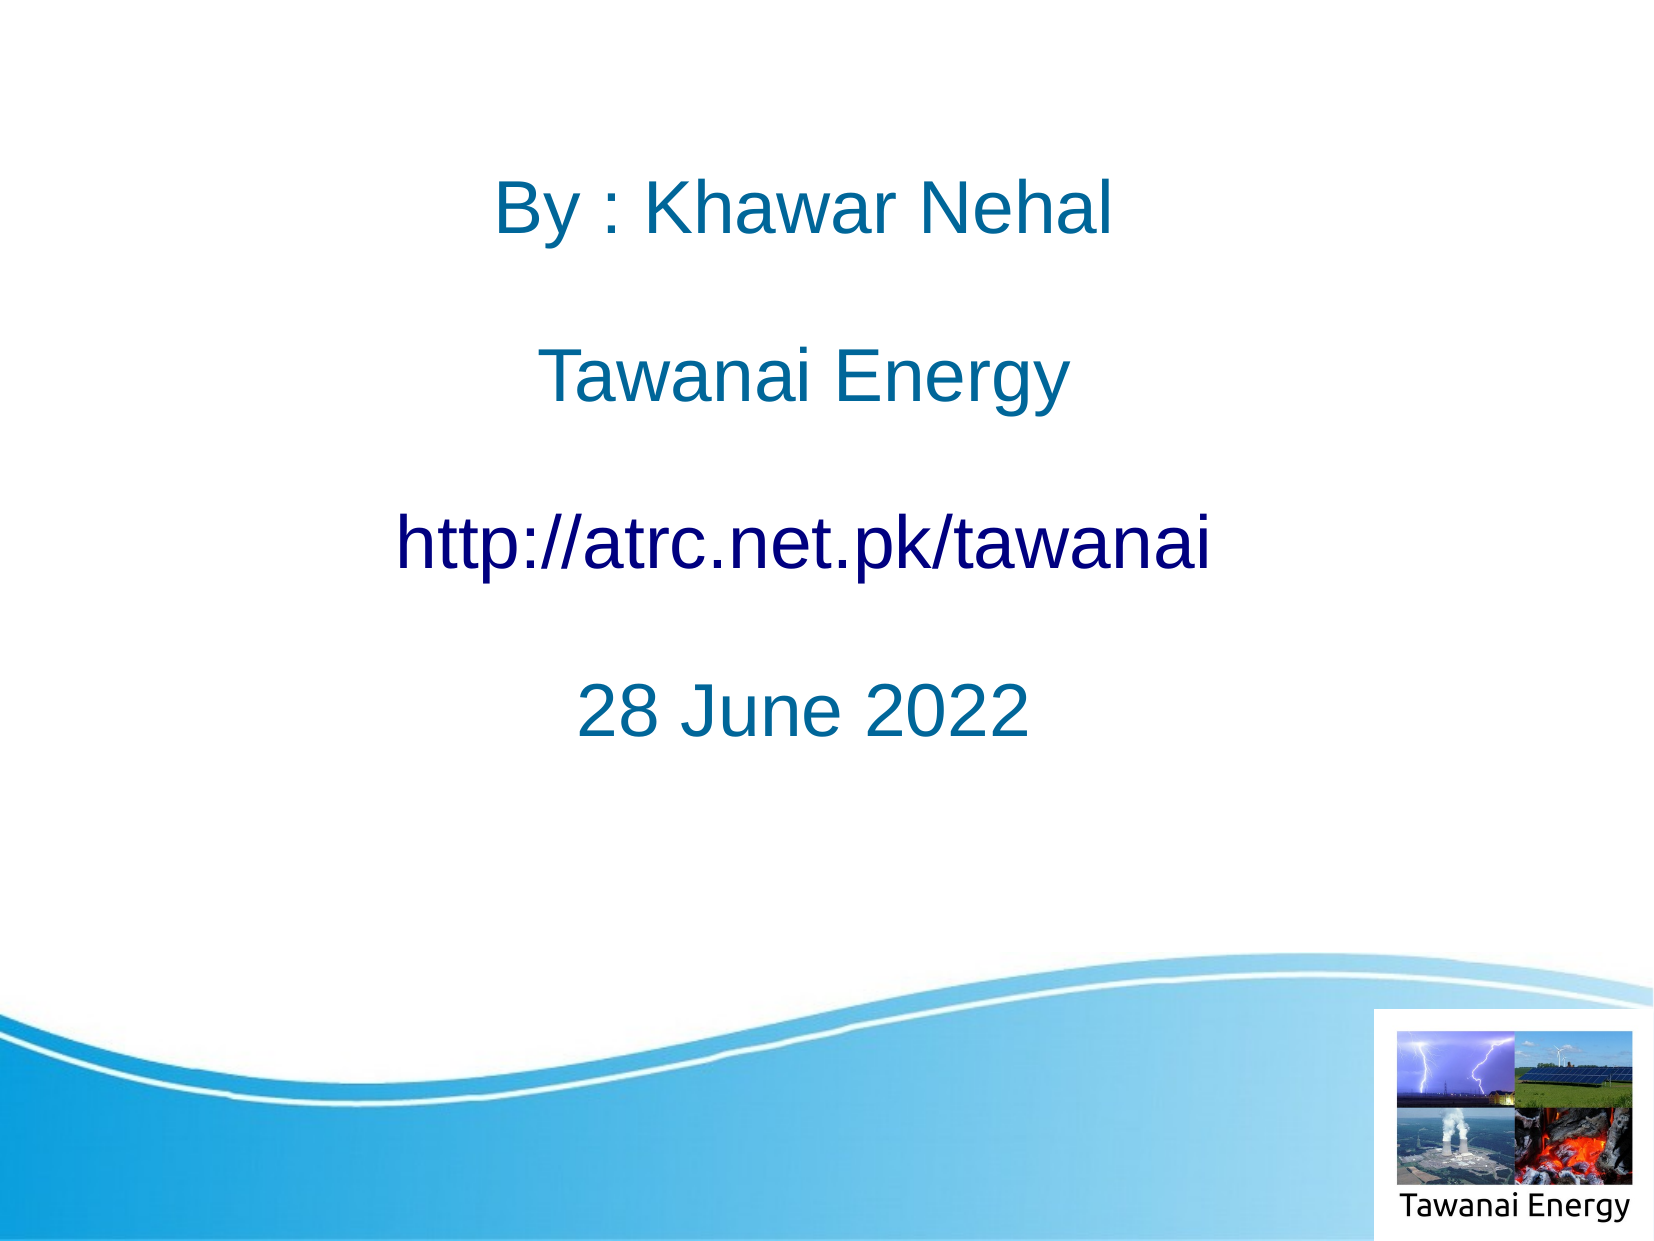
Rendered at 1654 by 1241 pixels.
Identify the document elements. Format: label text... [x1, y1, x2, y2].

title By : Khawar Nehal Tawanai Energy http://atrc.net.pk/tawanai 28 June 2022 [60, 165, 1549, 753]
picture [0, 952, 1654, 1241]
